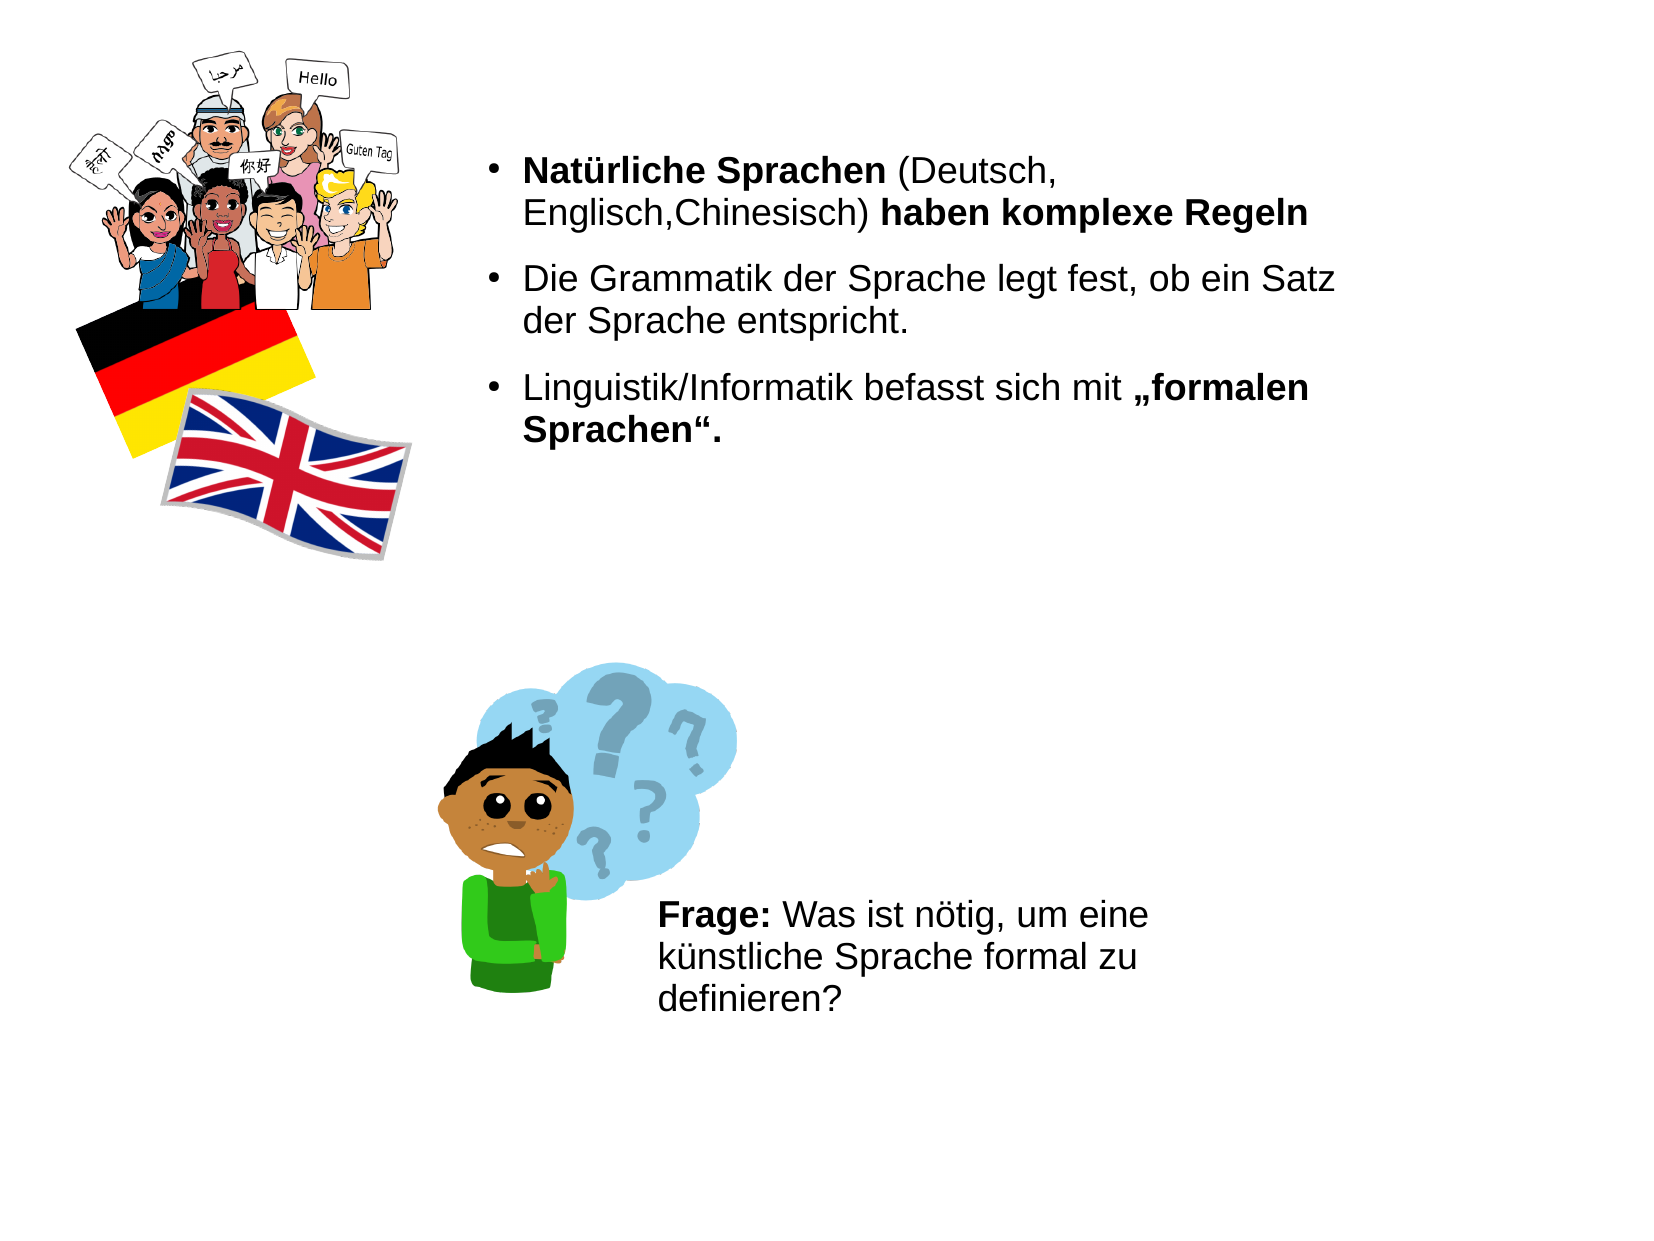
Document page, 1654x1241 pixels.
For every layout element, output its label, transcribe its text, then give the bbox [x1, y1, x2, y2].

text_box Frage: Was ist nötig, um eine künstliche Sprache formal zu definieren? [642, 885, 1197, 1028]
picture [437, 662, 737, 993]
picture [66, 47, 414, 567]
text_box Natürliche Sprachen (Deutsch, Englisch,Chinesisch) haben komplexe Regeln Die Grammatik der Sprache legt fest, ob ein Satz der Sprache entspricht. Linguistik/Informatik befasst sich mit „formalen Sprachen“. [472, 141, 1362, 459]
